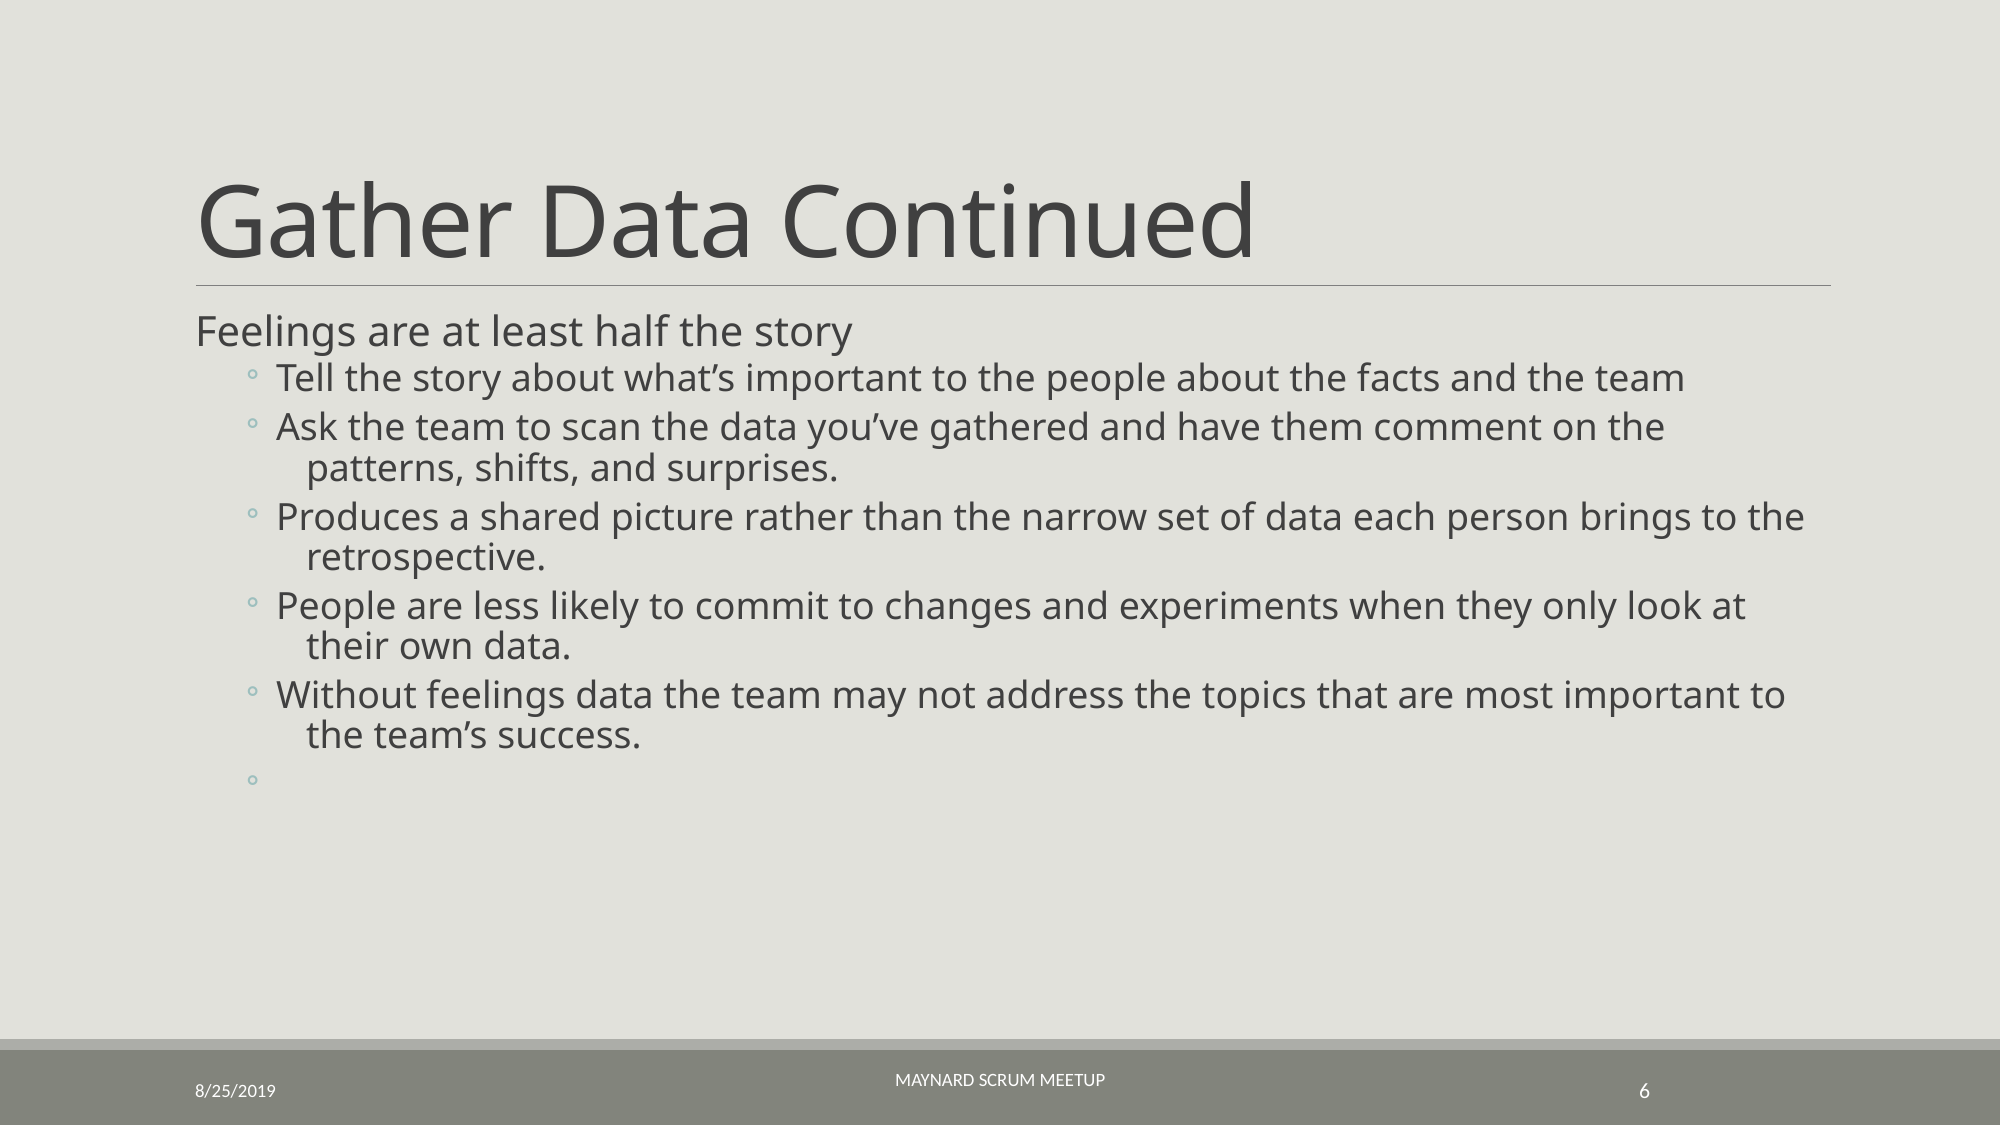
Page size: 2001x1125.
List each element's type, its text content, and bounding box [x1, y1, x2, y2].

title Gather Data Continued [180, 47, 1831, 286]
text_box Maynard Scrum meetup [604, 1059, 1396, 1120]
text_box 8/25/2019 [180, 1059, 586, 1120]
list Feelings are at least half the story Tell the story about what’s important to the people about the facts and the team Ask the team to scan the data you’ve gathered and have them comment on the patterns, shifts, and surprises. Produces a shared picture rather than the narrow set of data each person brings to the retrospective. People are less likely to commit to changes and experiments when they only look at their own data. Without feelings data the team may not address the topics that are most important to the team’s success. [180, 302, 1831, 963]
text_box 6 [1624, 1059, 1840, 1120]
